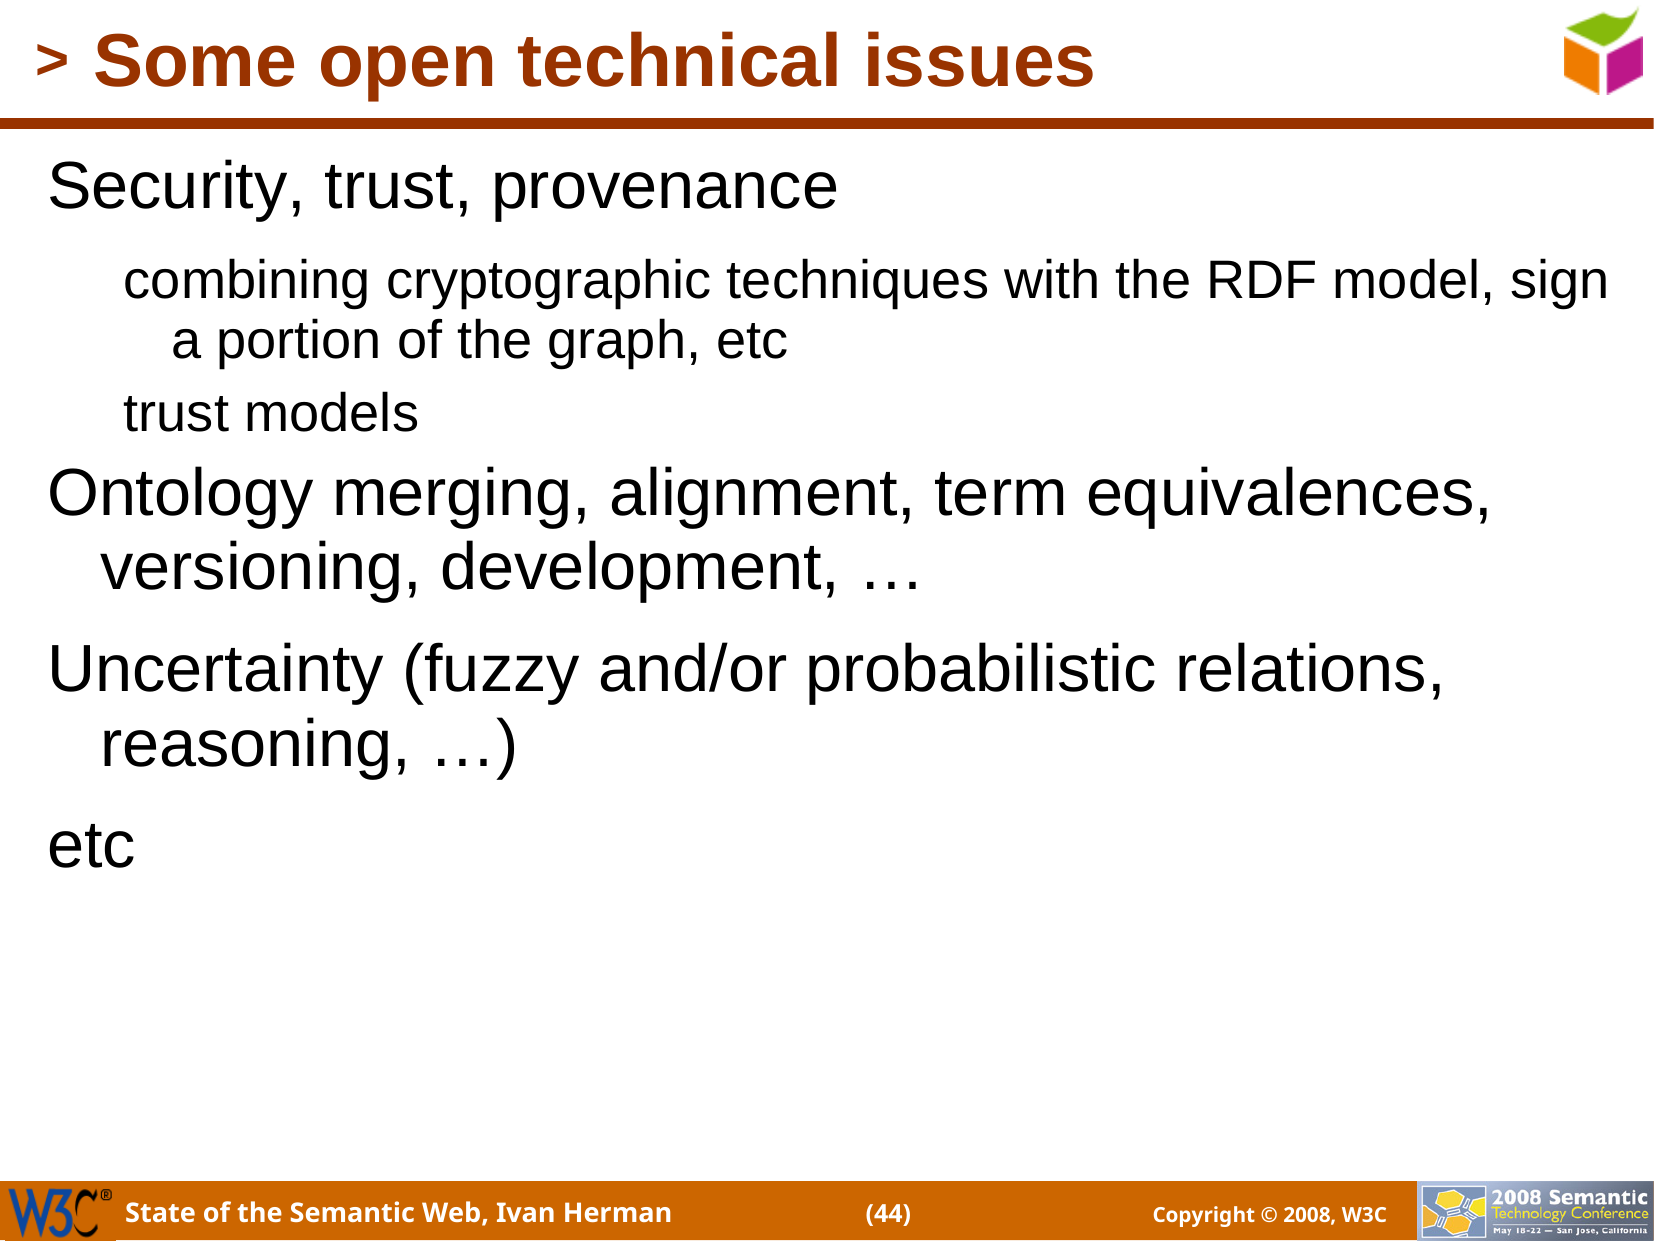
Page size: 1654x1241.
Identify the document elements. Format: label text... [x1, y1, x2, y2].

picture [1417, 1181, 1654, 1241]
title Some open technical issues [93, 0, 1493, 119]
list Security, trust, provenance combining cryptographic techniques with the RDF model, sign a portion of the graph, etc trust models Ontology merging, alignment, term equivalences, versioning, development, … Uncertainty (fuzzy and/or probabilistic relations, reasoning, …) etc [29, 147, 1624, 1119]
picture [5, 1186, 116, 1241]
picture [1564, 5, 1643, 95]
